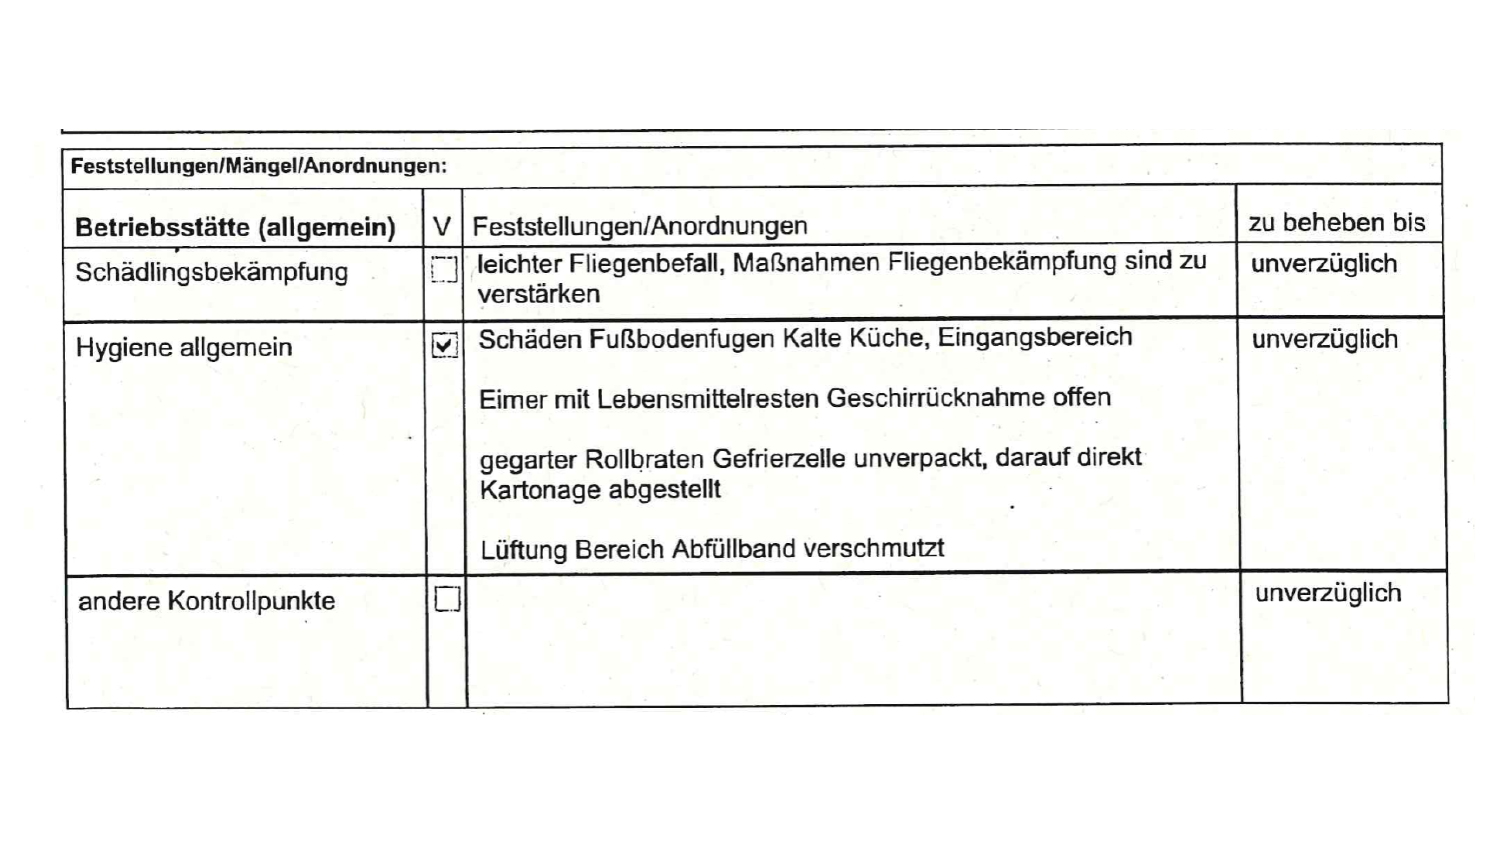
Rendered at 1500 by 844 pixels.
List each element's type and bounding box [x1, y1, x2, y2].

picture [24, 129, 1475, 715]
